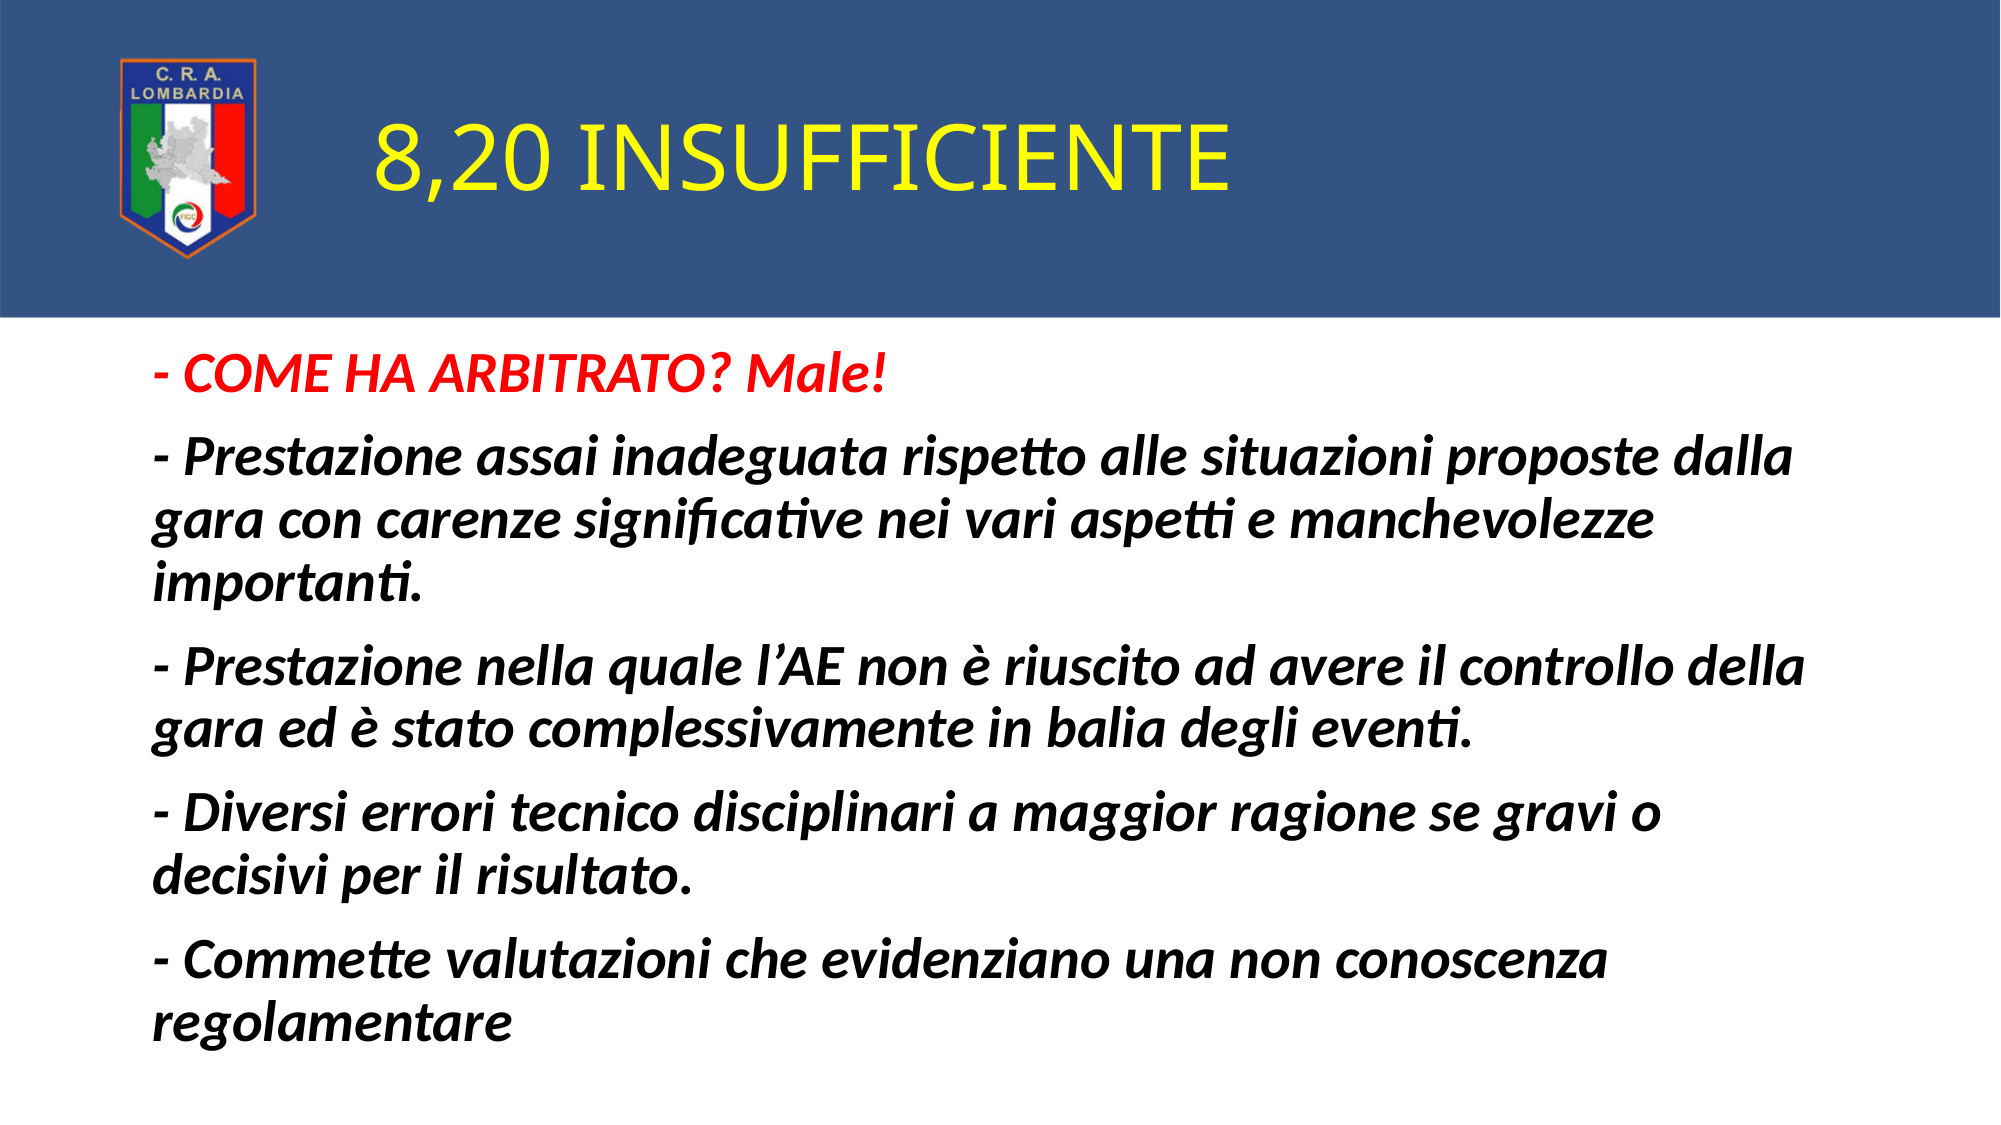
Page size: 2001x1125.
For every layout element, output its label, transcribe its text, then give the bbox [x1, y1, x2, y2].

list - COME HA ARBITRATO? Male! - Prestazione assai inadeguata rispetto alle situazioni proposte dalla gara con carenze significative nei vari aspetti e manchevolezze importanti. - Prestazione nella quale l’AE non è riuscito ad avere il controllo della gara ed è stato complessivamente in balia degli eventi. - Diversi errori tecnico disciplinari a maggior ragione se gravi o decisivi per il risultato. - Commette valutazioni che evidenziano una non conoscenza regolamentare [137, 334, 1863, 1077]
title 8,20 INSUFFICIENTE [357, 59, 1863, 261]
